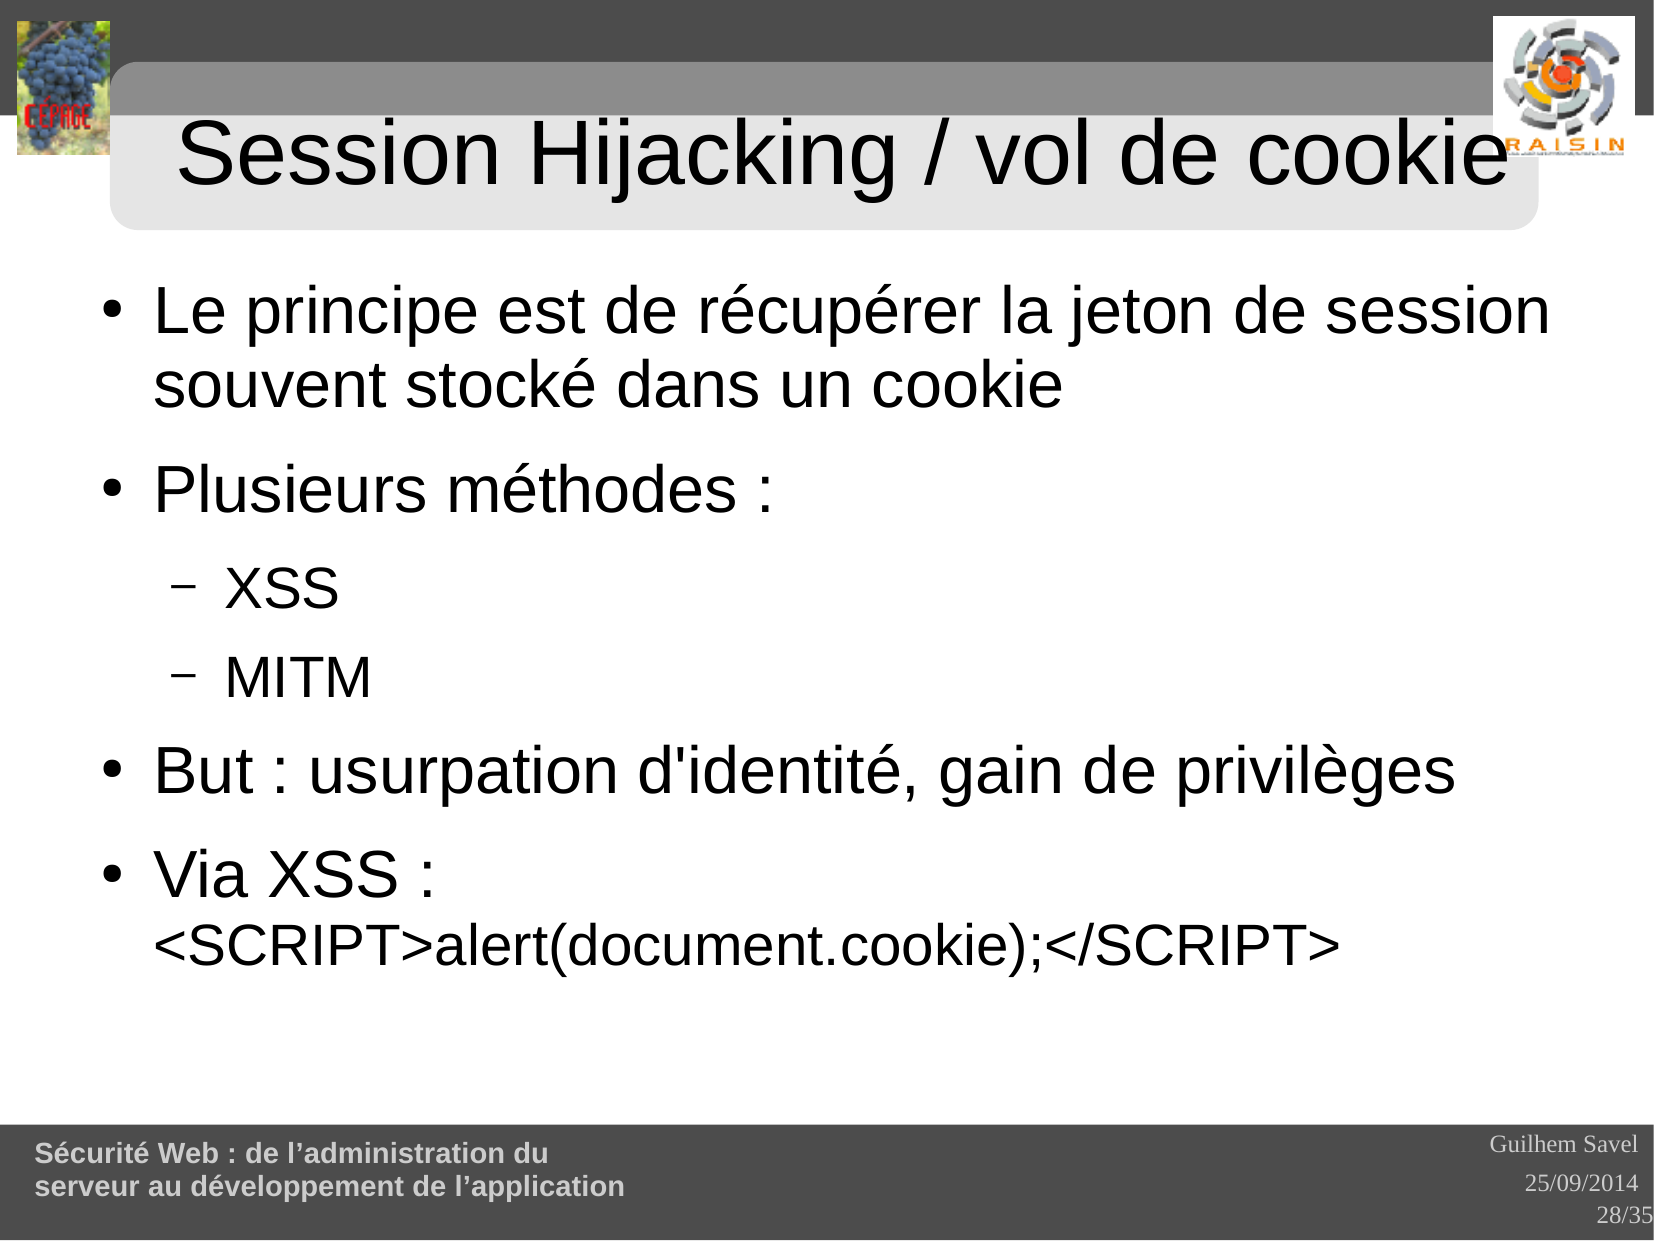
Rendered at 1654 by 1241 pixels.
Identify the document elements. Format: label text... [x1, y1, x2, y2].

picture [17, 21, 110, 155]
title Session Hijacking / vol de cookie [82, 49, 1571, 257]
picture [1493, 16, 1635, 157]
list Le principe est de récupérer la jeton de session souvent stocké dans un cookie Plusieurs méthodes : XSS MITM But : usurpation d'identité, gain de privilèges Via XSS : <SCRIPT>alert(document.cookie);</SCRIPT> [82, 272, 1571, 992]
